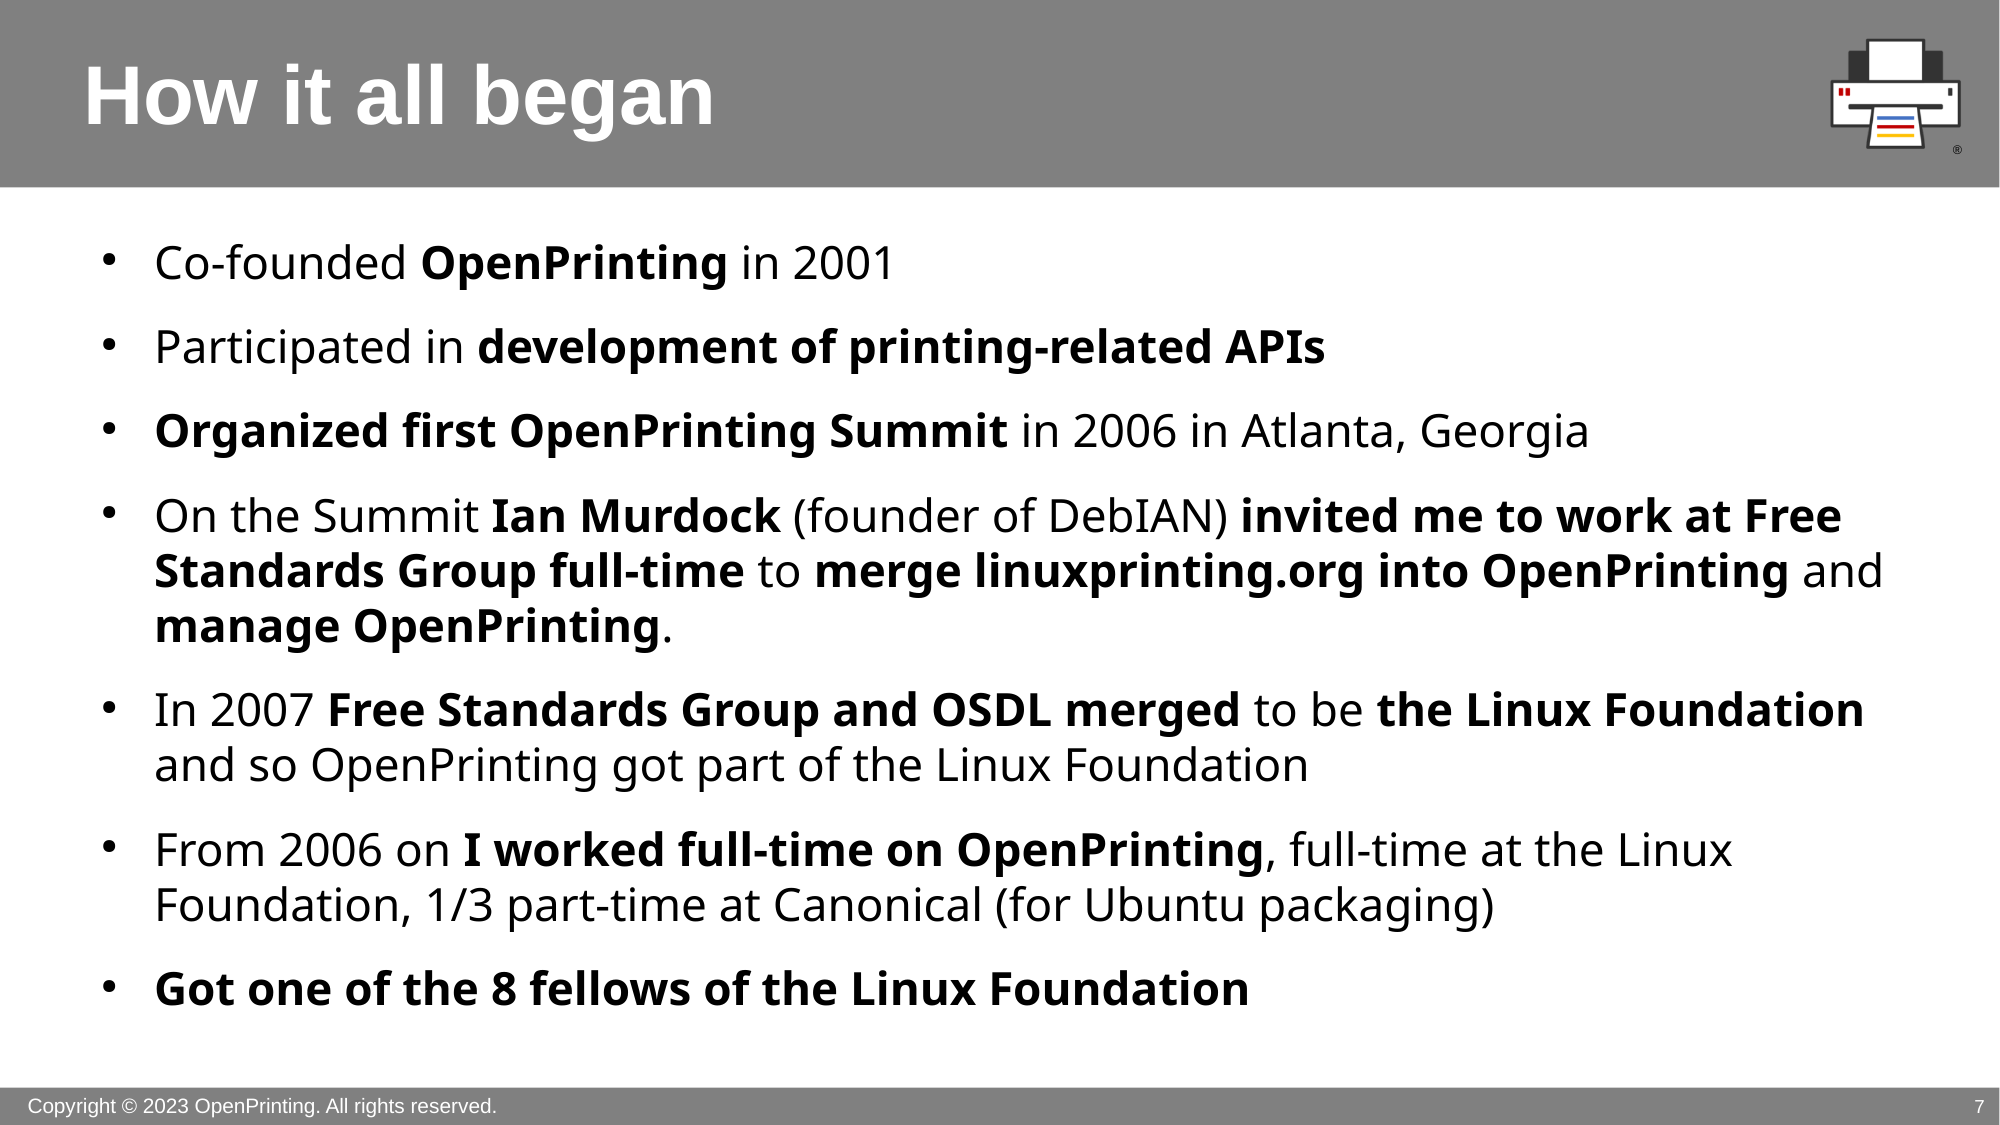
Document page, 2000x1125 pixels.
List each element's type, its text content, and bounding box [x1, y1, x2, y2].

list Co-founded OpenPrinting in 2001 Participated in development of printing-related APIs Organized first OpenPrinting Summit in 2006 in Atlanta, Georgia On the Summit Ian Murdock (founder of DebIAN) invited me to work at Free Standards Group full-time to merge linuxprinting.org into OpenPrinting and manage OpenPrinting. In 2007 Free Standards Group and OSDL merged to be the Linux Foundation and so OpenPrinting got part of the Linux Foundation From 2006 on I worked full-time on OpenPrinting, full-time at the Linux Foundation, 1/3 part-time at Canonical (for Ubuntu packaging) Got one of the 8 fellows of the Linux Foundation [75, 224, 1936, 1067]
title How it all began [75, 7, 1786, 175]
picture [1825, 33, 1966, 154]
